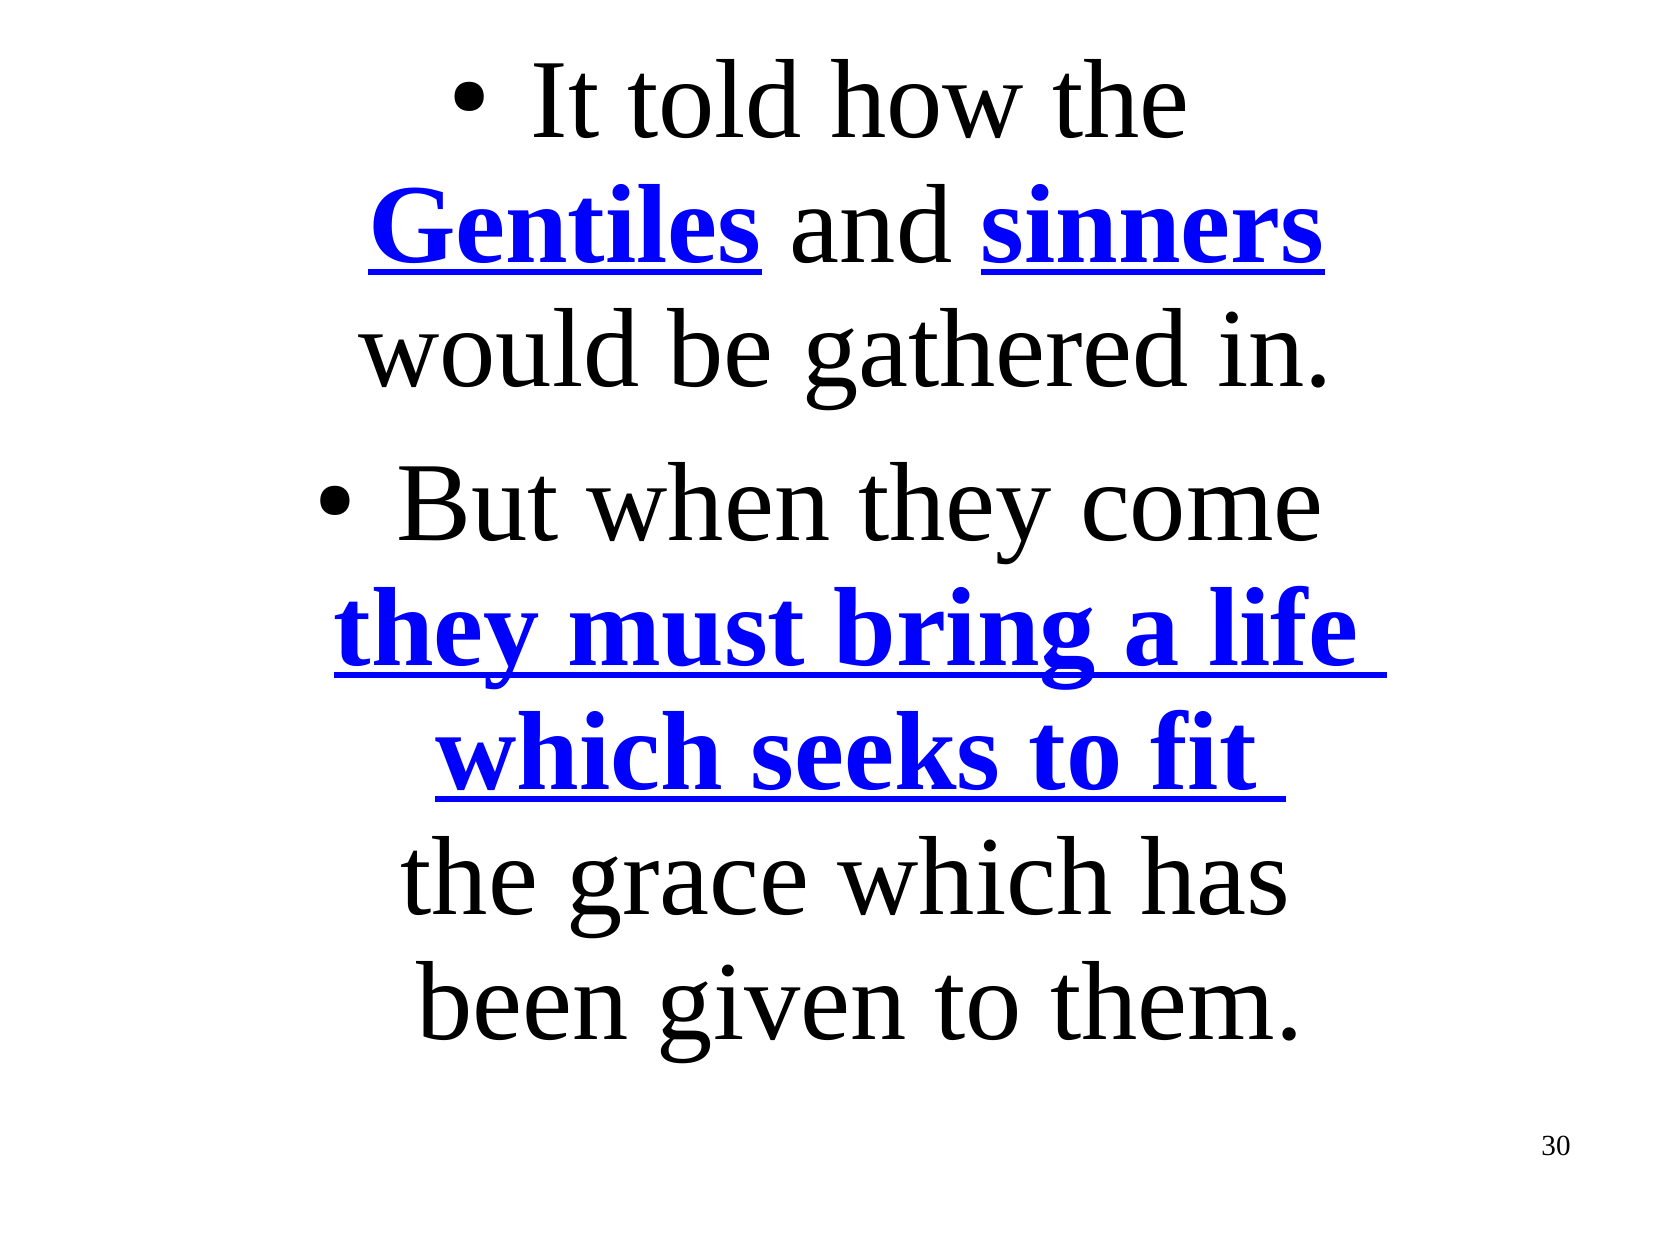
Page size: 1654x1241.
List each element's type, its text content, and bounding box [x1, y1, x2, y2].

list It told how the Gentiles and sinners would be gathered in. But when they come they must bring a life which seeks to fit the grace which has been given to them. [37, 37, 1613, 1201]
